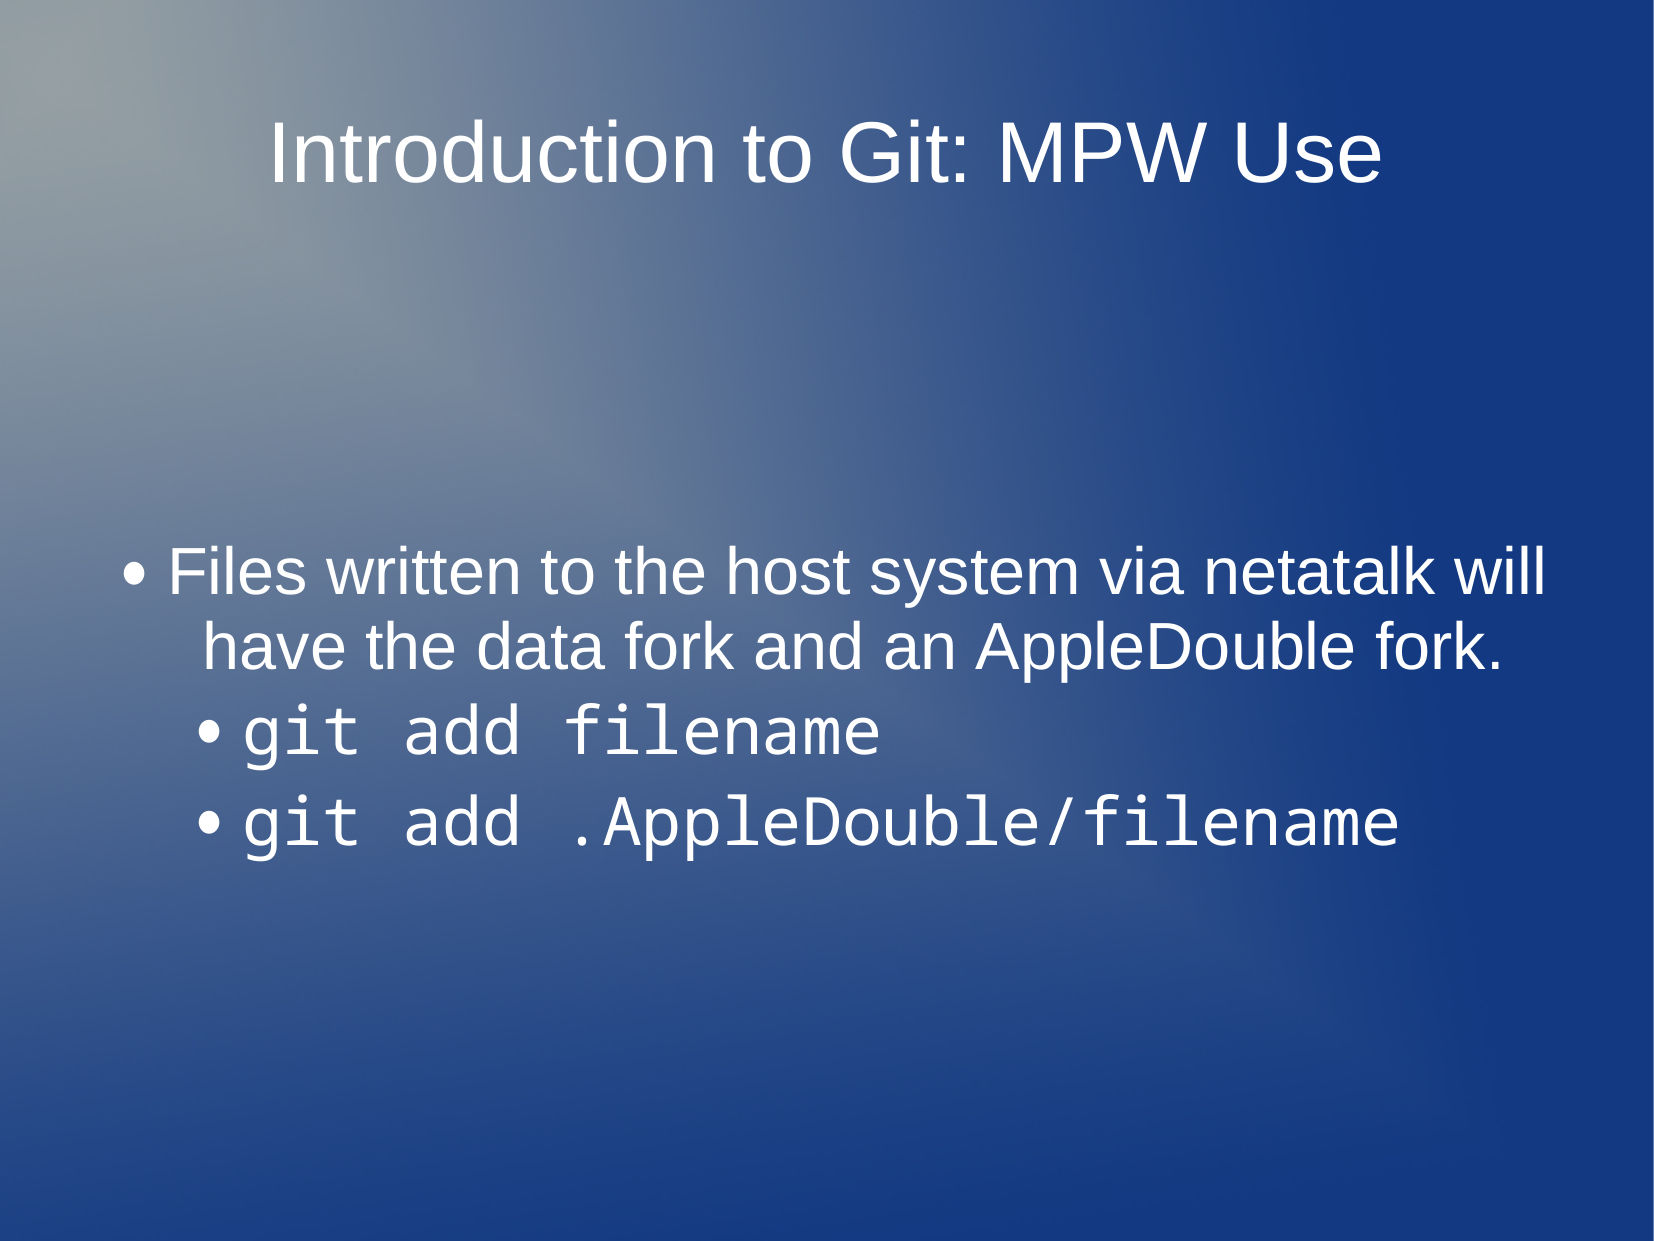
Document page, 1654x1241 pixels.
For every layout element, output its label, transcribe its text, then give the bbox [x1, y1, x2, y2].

subtitle Files written to the host system via netatalk will have the data fork and an AppleDouble fork. git add filename git add .AppleDouble/filename [82, 549, 1571, 850]
picture [0, 0, 1654, 1241]
title Introduction to Git: MPW Use [82, 49, 1571, 257]
